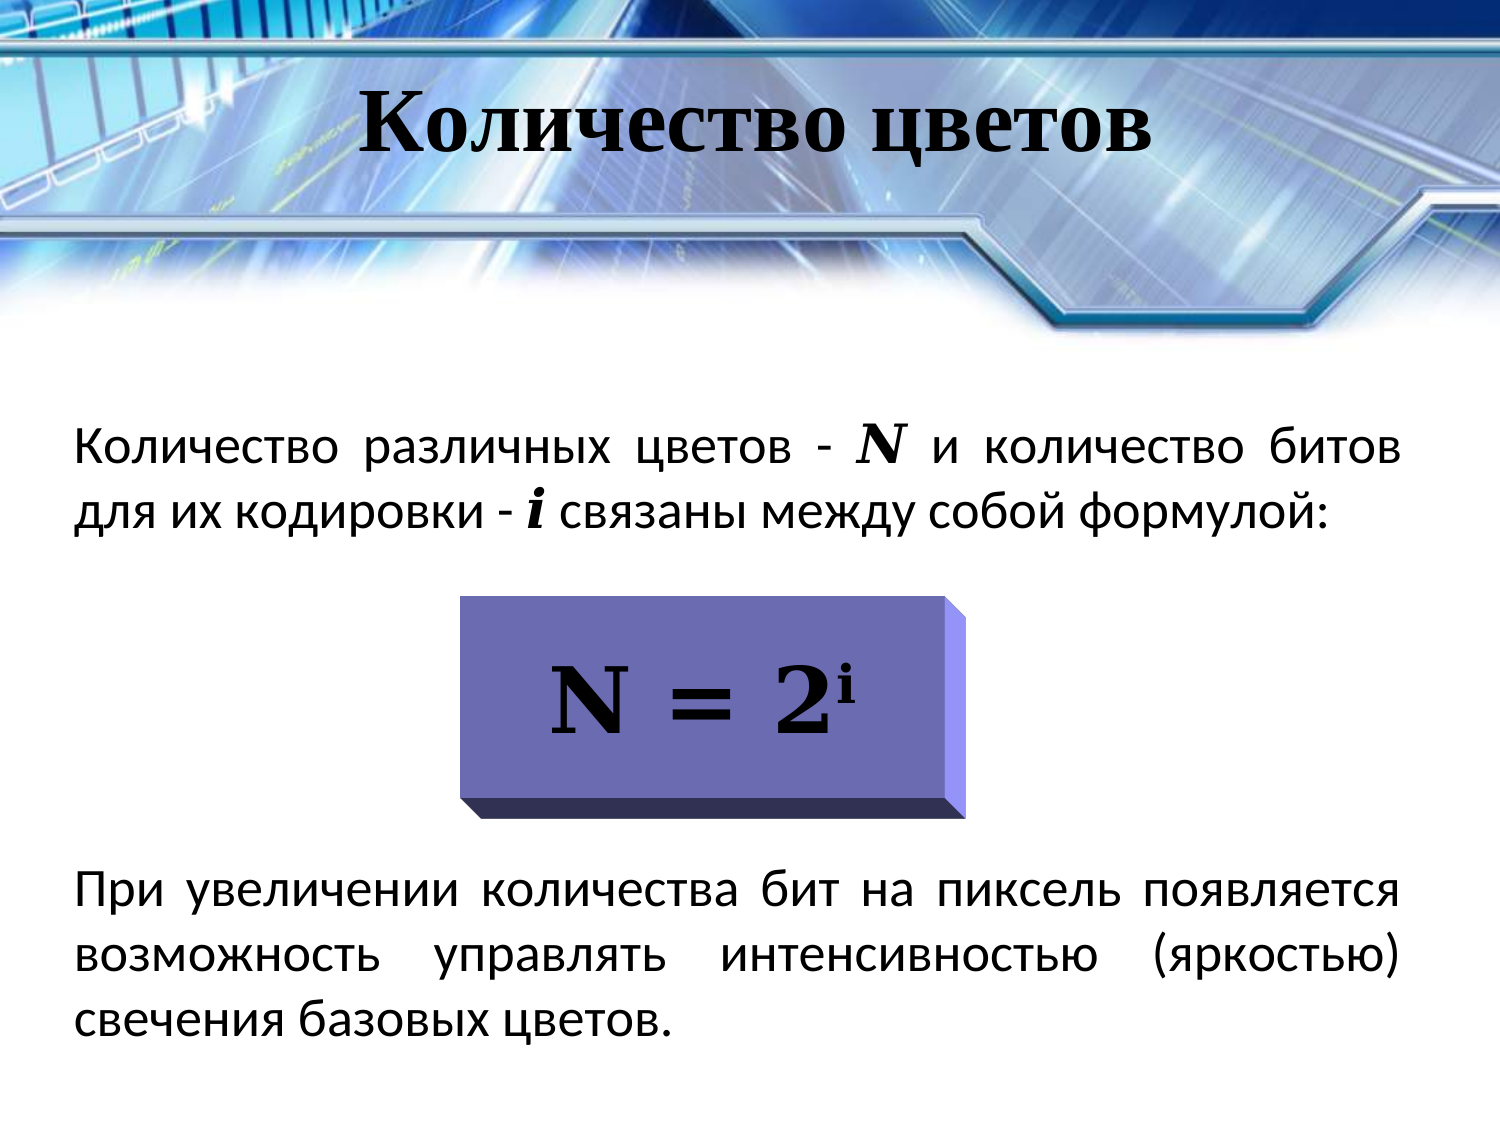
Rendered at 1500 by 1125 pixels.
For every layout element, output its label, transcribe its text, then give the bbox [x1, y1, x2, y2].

text_box Количество цветов [88, 66, 1425, 185]
picture [0, 0, 1500, 1125]
text_box Количество различных цветов - N и количество битов для их кодировки - i связаны между собой формулой: При увеличении количества бит на пиксель появляется возможность управлять интенсивностью (яркостью) свечения базовых цветов. [59, 401, 1418, 1055]
